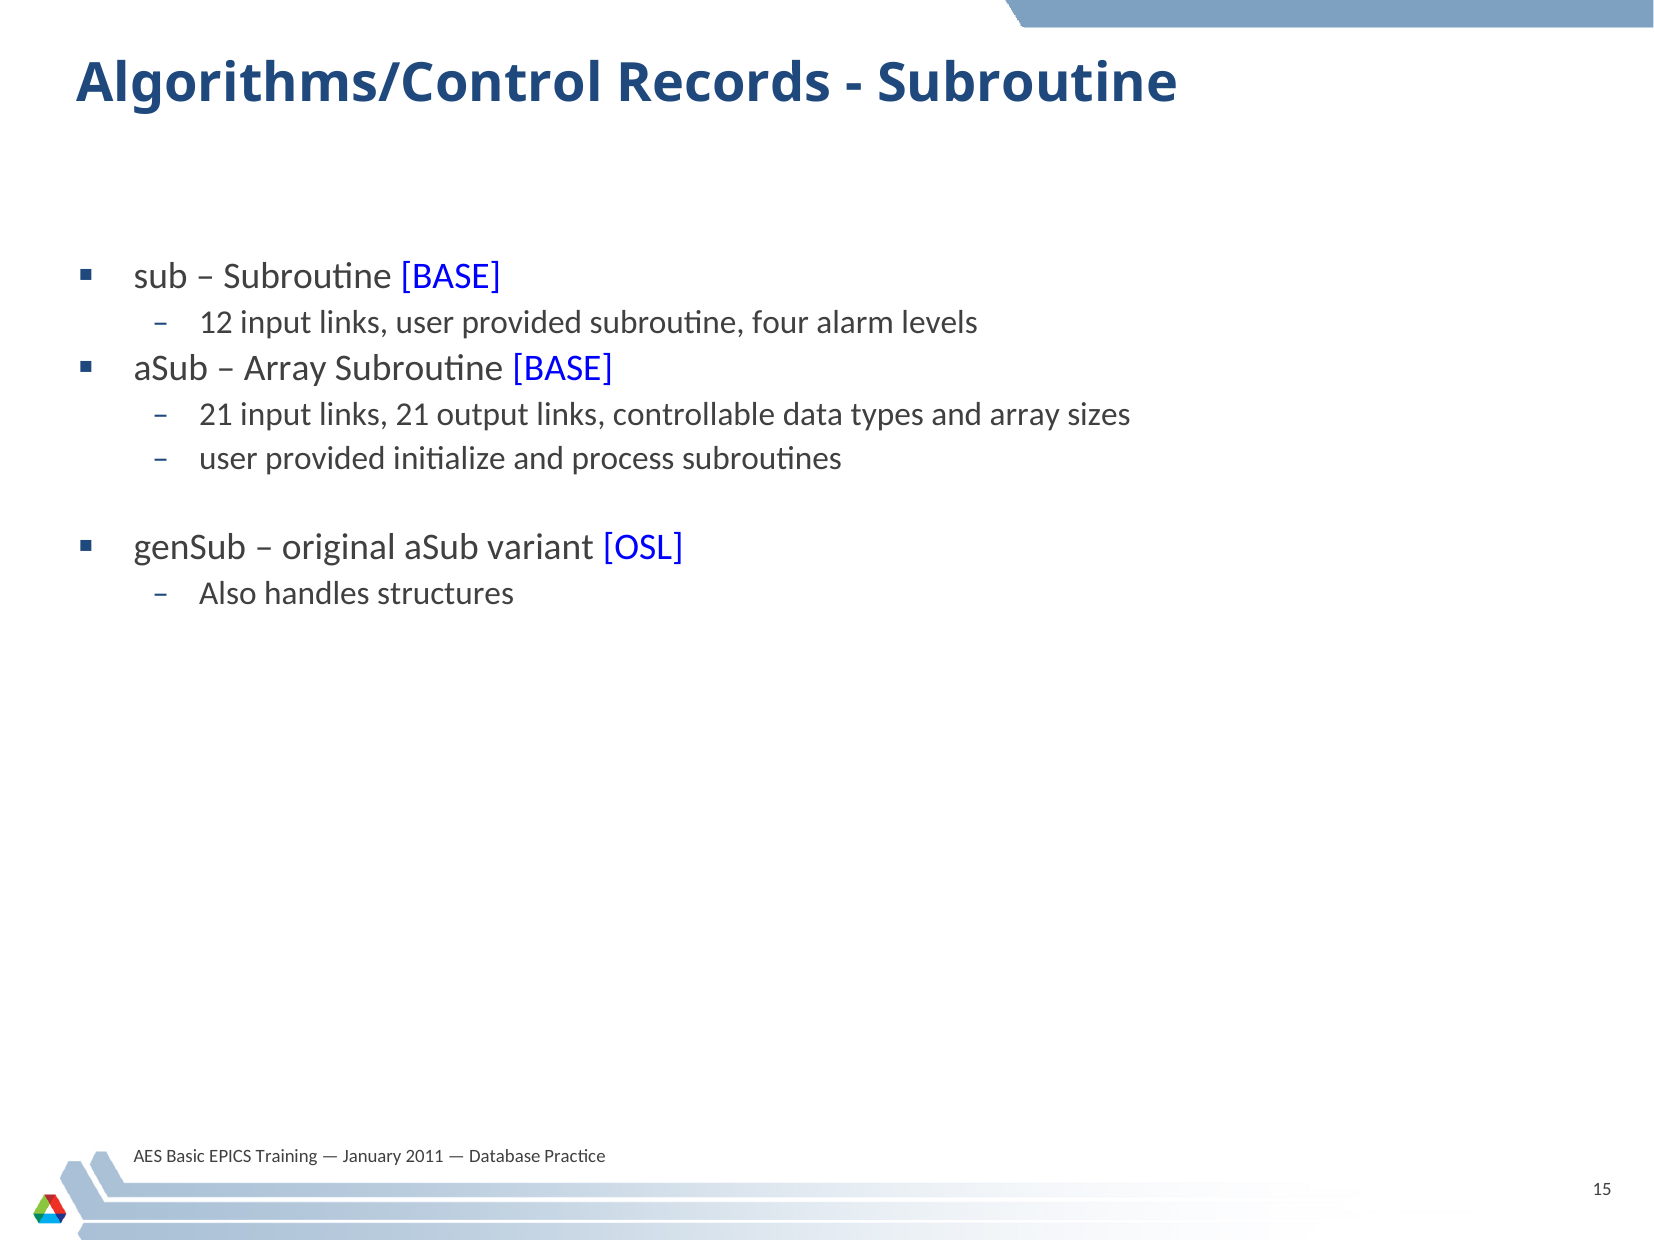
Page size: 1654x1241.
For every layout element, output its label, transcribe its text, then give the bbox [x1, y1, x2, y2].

picture [0, 0, 1654, 29]
picture [0, 1143, 1654, 1240]
list sub – Subroutine [BASE] 12 input links, user provided subroutine, four alarm levels aSub – Array Subroutine [BASE] 21 input links, 21 output links, controllable data types and array sizes user provided initialize and process subroutines genSub – original aSub variant [OSL] Also handles structures [62, 253, 1498, 815]
title Algorithms/Control Records - Subroutine [61, 51, 1500, 123]
